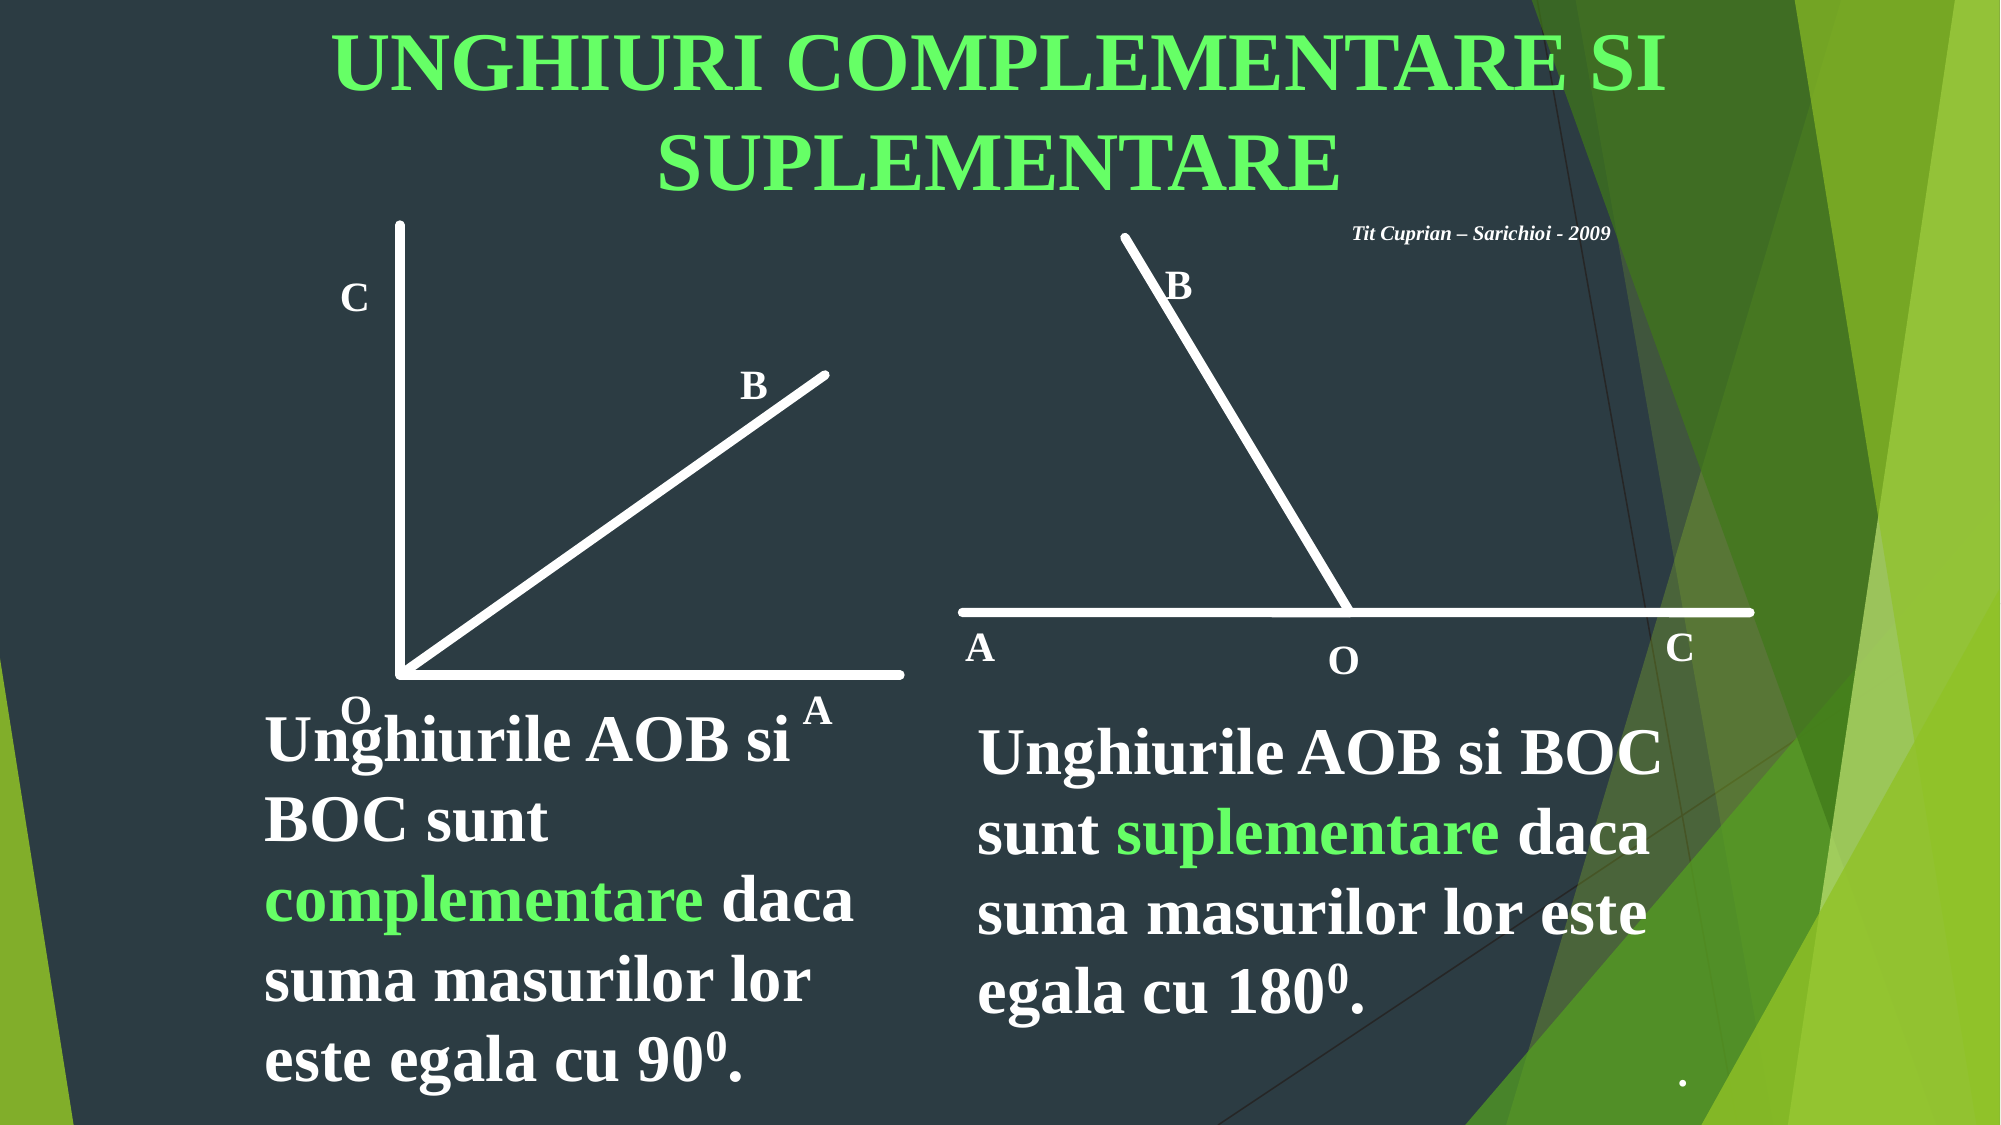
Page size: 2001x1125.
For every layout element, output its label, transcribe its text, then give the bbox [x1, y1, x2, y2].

text_box A [787, 675, 888, 687]
text_box O [324, 675, 425, 687]
text_box UNGHIURI COMPLEMENTARE SI SUPLEMENTARE [249, 0, 1750, 216]
text_box C [1650, 612, 1750, 678]
text_box Unghiurile AOB si BOC sunt complementare daca suma masurilor lor este egala cu 900. [249, 687, 950, 1107]
text_box Tit Cuprian – Sarichioi - 2009 [1250, 216, 1713, 253]
text_box B [725, 350, 826, 416]
text_box B [1149, 249, 1250, 316]
text_box O [1312, 624, 1413, 691]
text_box A [950, 612, 1051, 678]
text_box C [324, 262, 425, 328]
text_box Unghiurile AOB si BOC sunt suplementare daca suma masurilor lor este egala cu 1800. [962, 699, 1713, 1039]
text_box . [1662, 1037, 1713, 1103]
